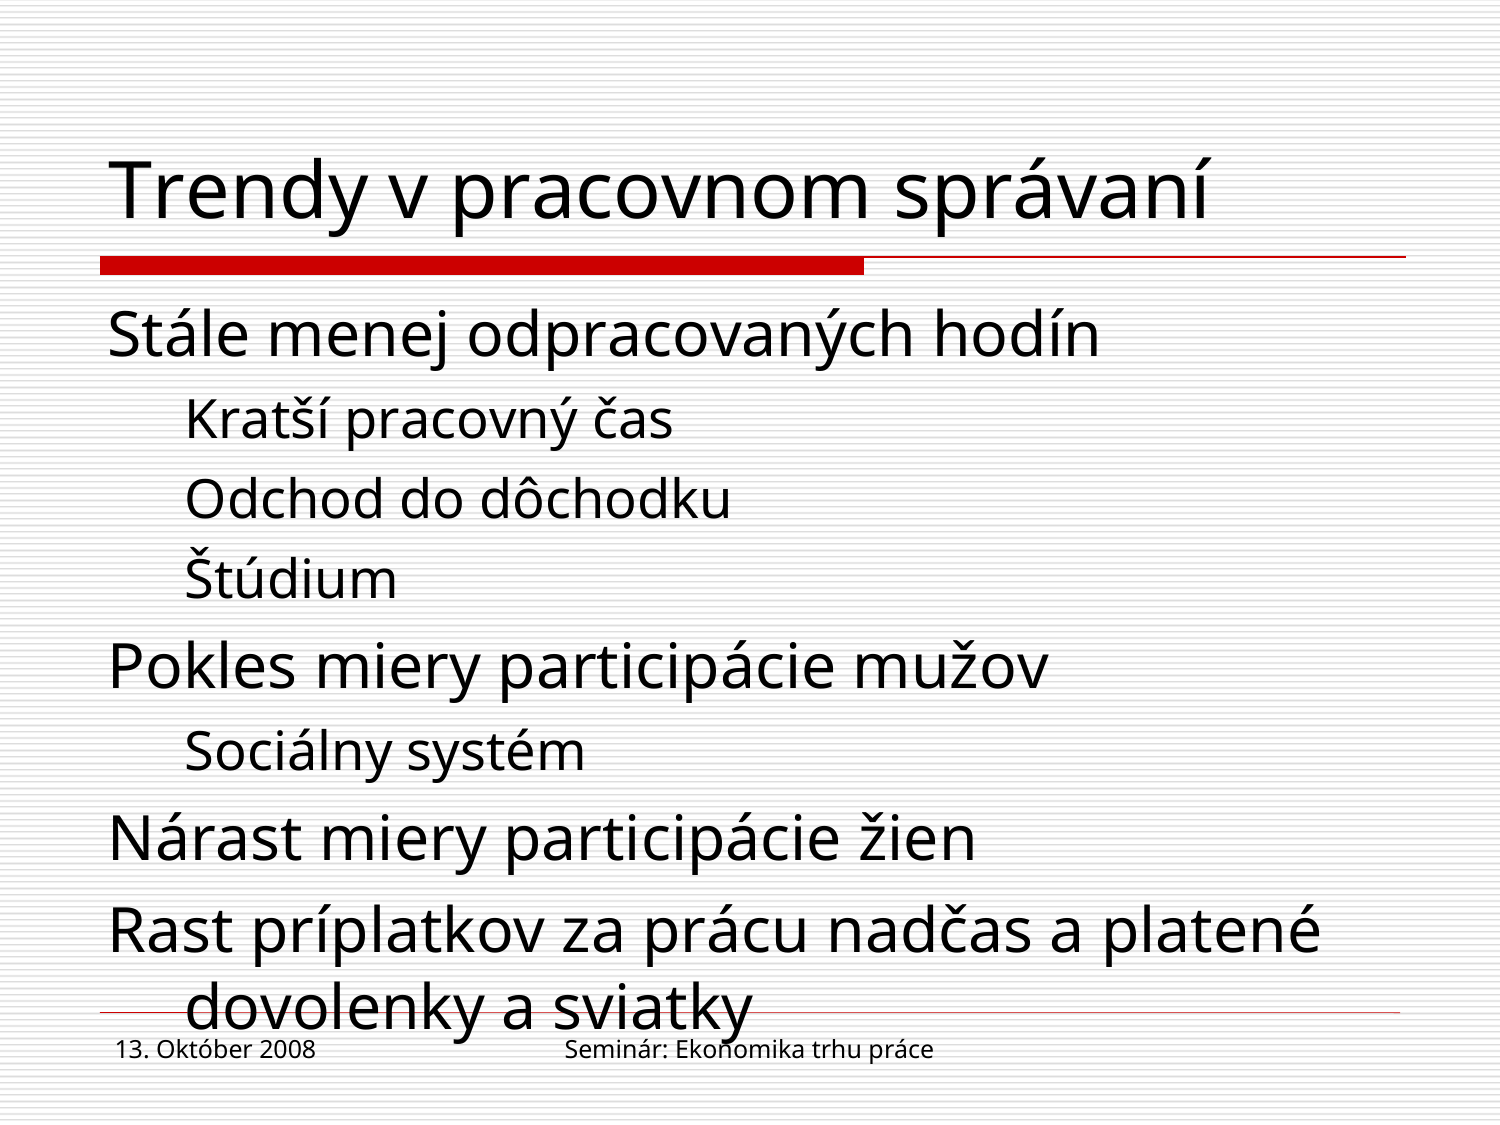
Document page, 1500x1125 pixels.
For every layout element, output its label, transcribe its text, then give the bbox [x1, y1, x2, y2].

title Trendy v pracovnom správaní [94, 49, 1407, 250]
picture [0, 0, 1500, 1125]
list Stále menej odpracovaných hodín Kratší pracovný čas Odchod do dôchodku Štúdium Pokles miery participácie mužov Sociálny systém Nárast miery participácie žien Rast príplatkov za prácu nadčas a platené dovolenky a sviatky [92, 287, 1406, 1125]
